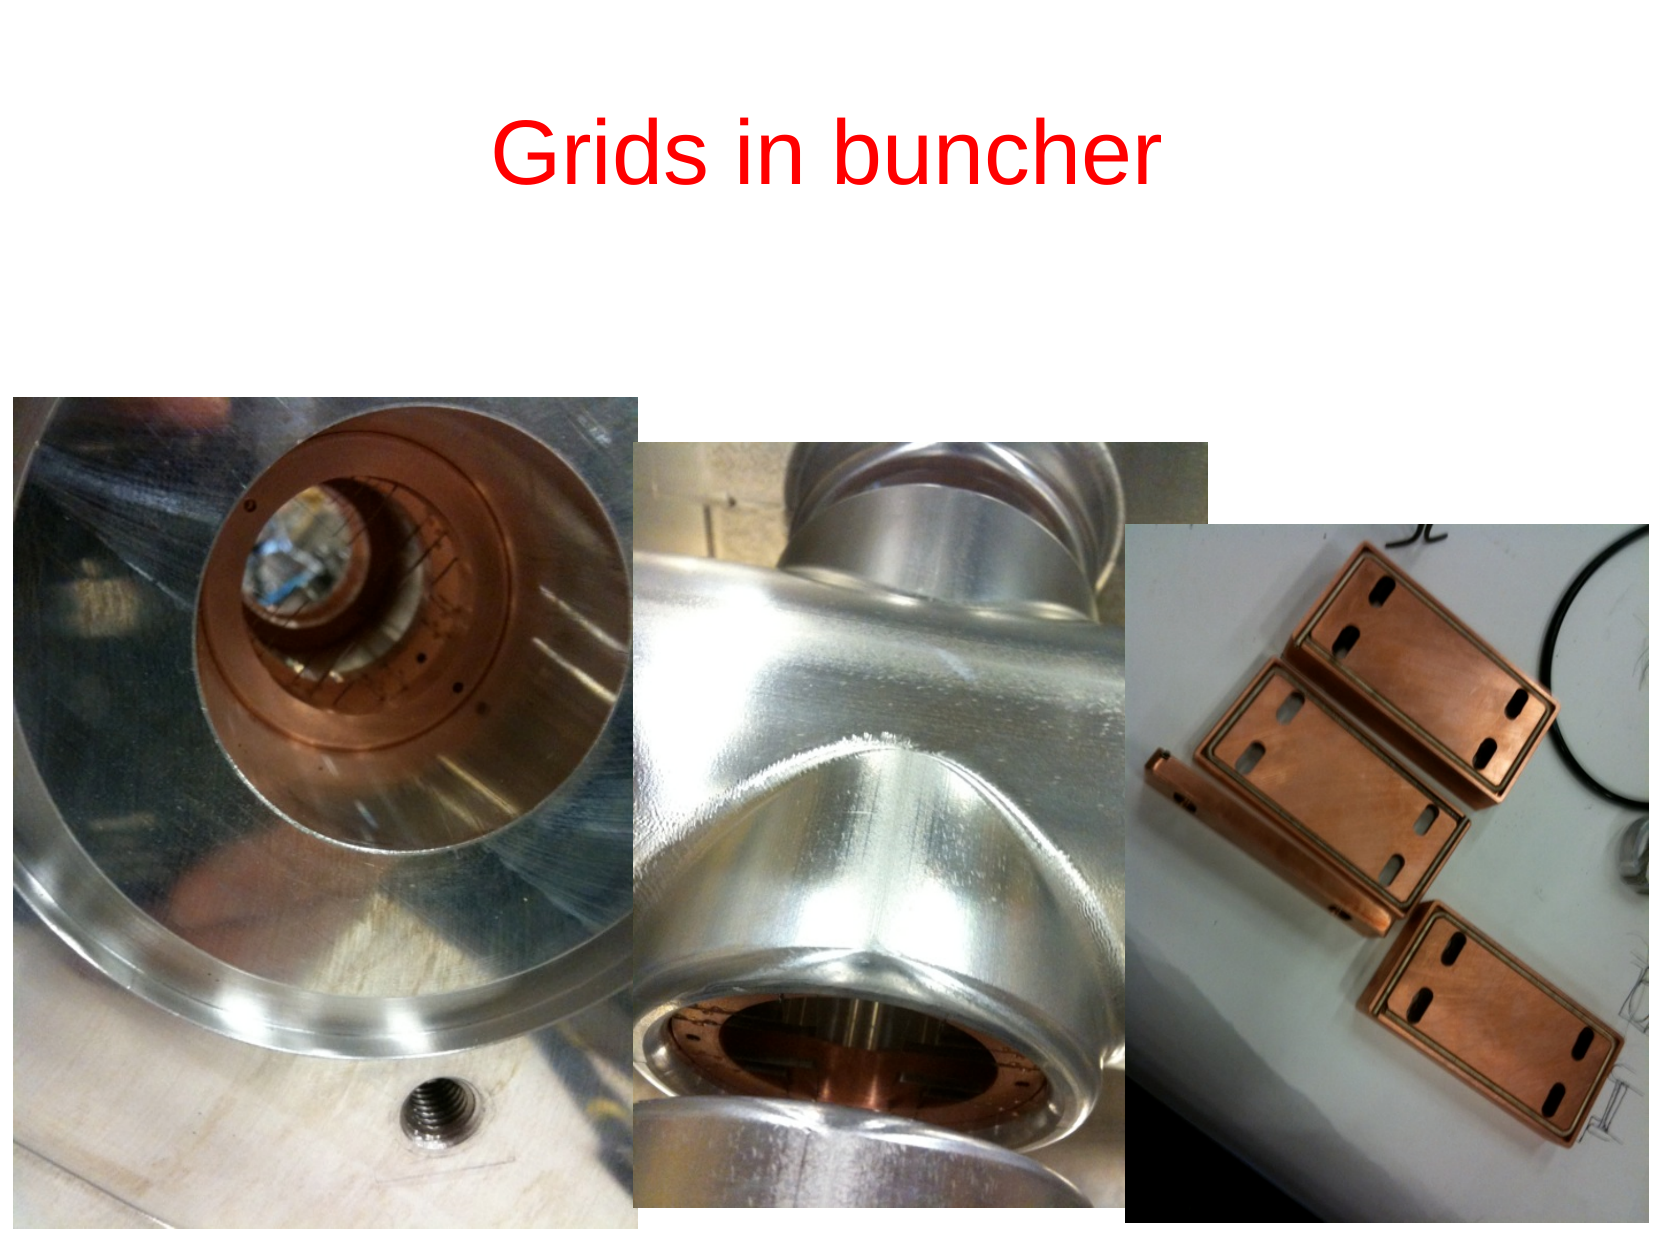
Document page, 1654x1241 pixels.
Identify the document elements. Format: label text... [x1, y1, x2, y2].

title Grids in buncher [82, 56, 1571, 250]
picture [13, 397, 1649, 1230]
